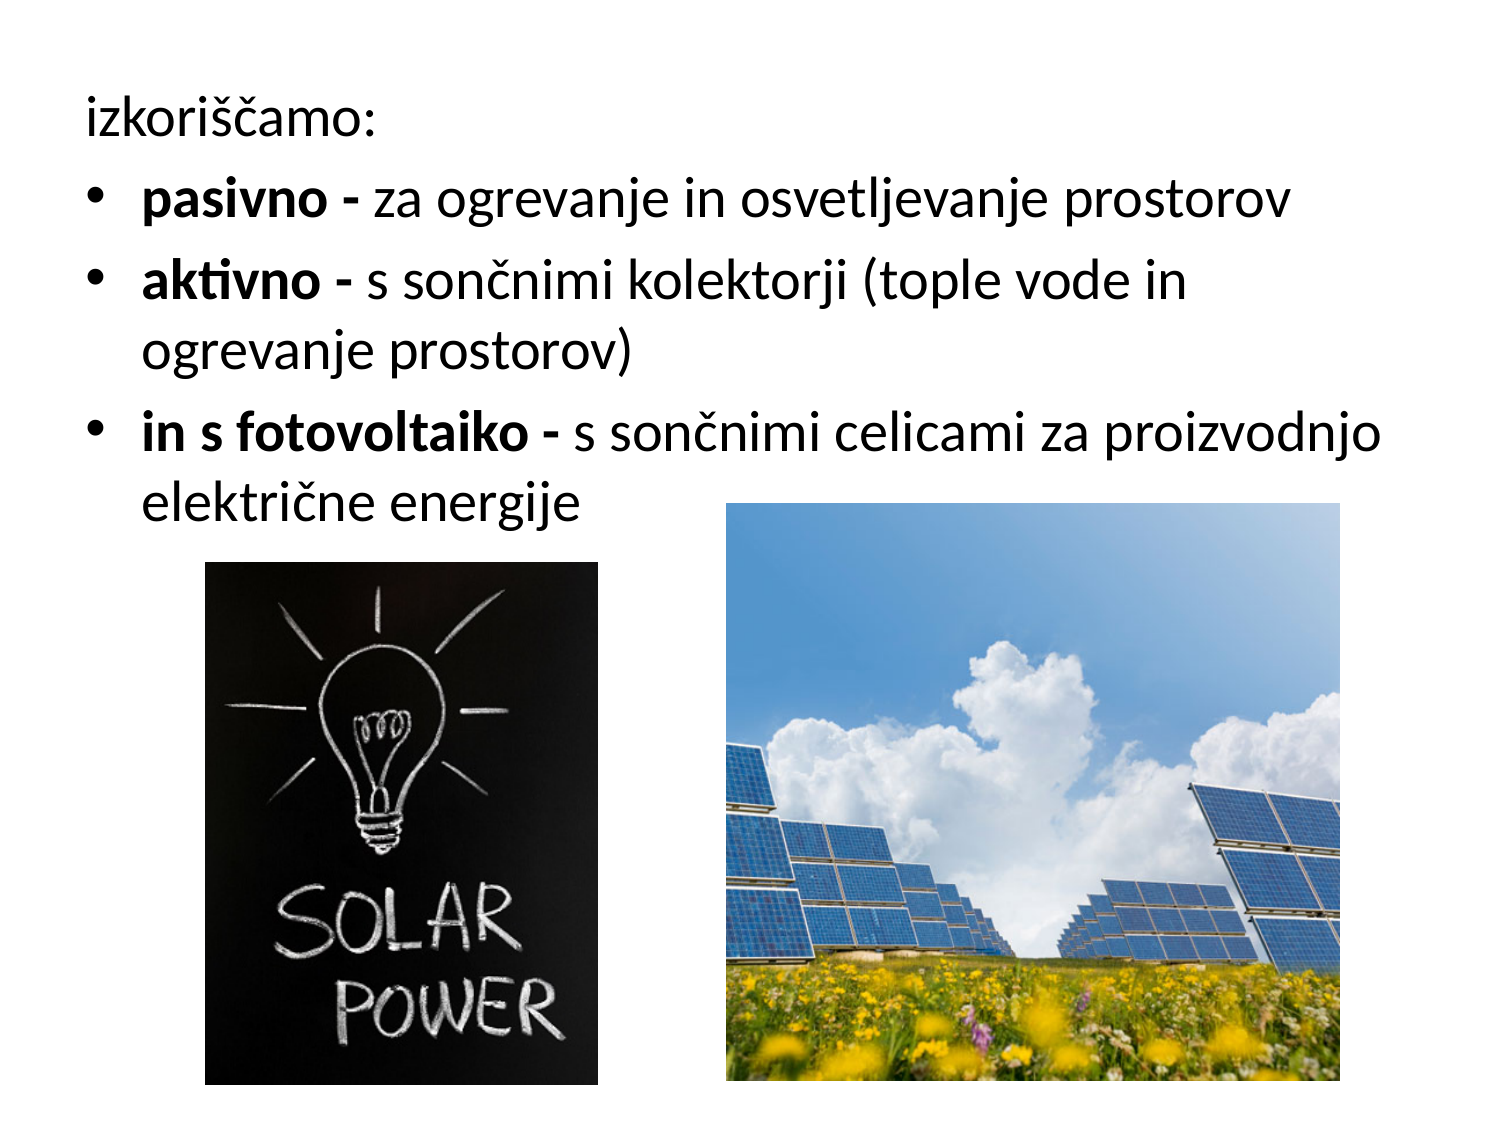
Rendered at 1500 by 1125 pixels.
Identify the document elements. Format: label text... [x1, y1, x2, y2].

picture [205, 562, 598, 1085]
picture [726, 503, 1340, 1081]
list izkoriščamo: pasivno - za ogrevanje in osvetljevanje prostorov aktivno - s sončnimi kolektorji (tople vode in ogrevanje prostorov) in s fotovoltaiko - s sončnimi celicami za proizvodnjo električne energije [70, 70, 1421, 813]
